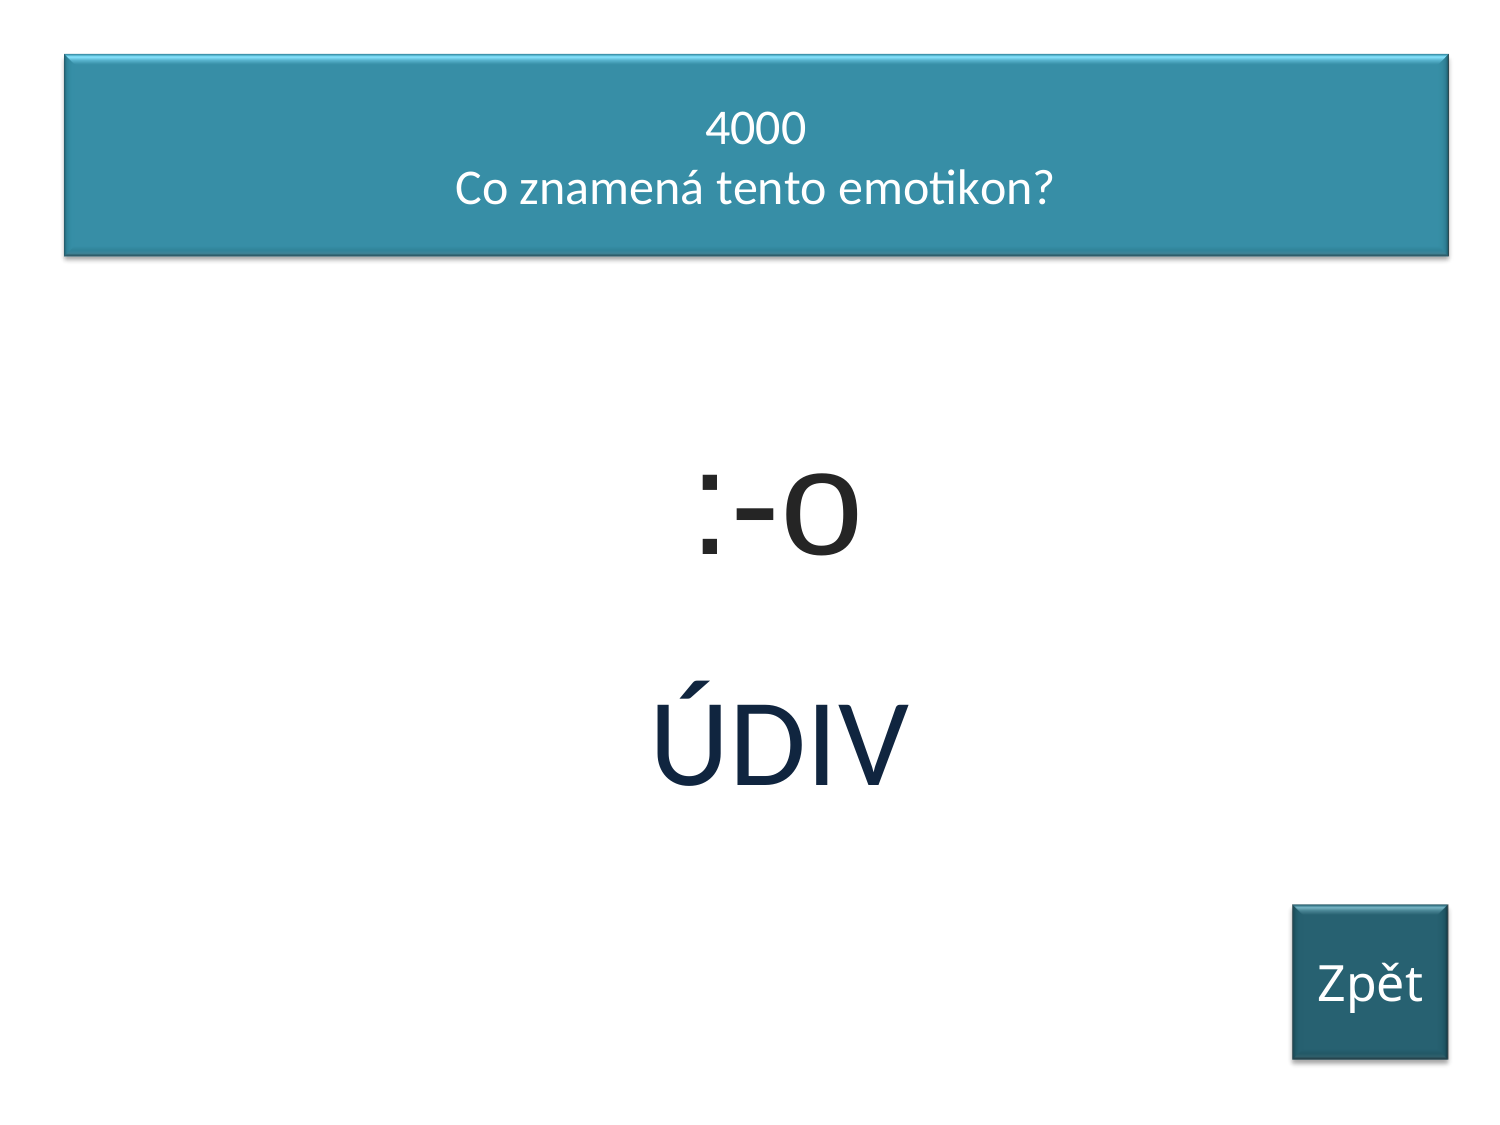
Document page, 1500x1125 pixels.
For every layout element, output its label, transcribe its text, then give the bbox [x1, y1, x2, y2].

picture [55, 49, 1457, 268]
text_box 4000 Co znamená tento emotikon? [64, 54, 1447, 256]
text_box ÚDIV [407, 652, 1152, 818]
picture [1273, 899, 1466, 1072]
text_box :-o [632, 397, 880, 593]
text_box Zpět [1293, 904, 1447, 1059]
